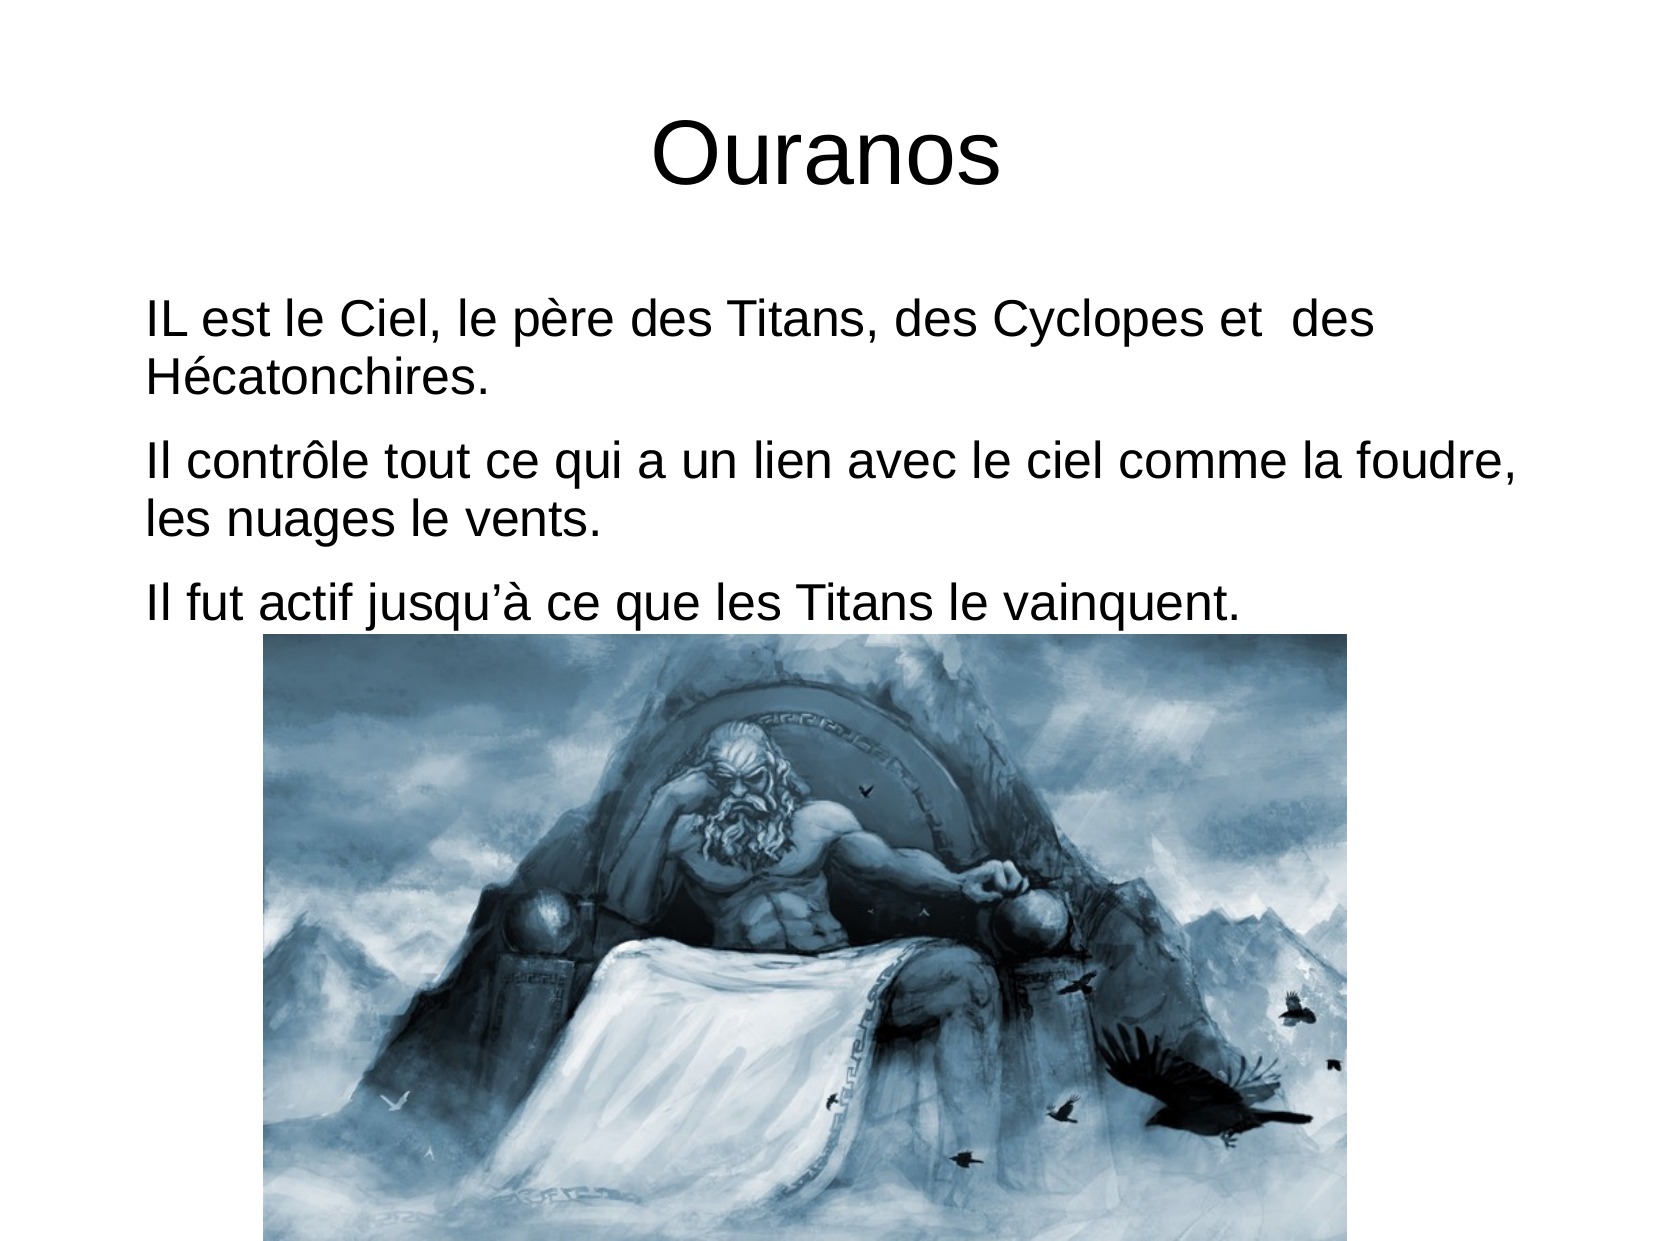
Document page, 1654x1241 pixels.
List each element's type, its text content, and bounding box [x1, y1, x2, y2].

list IL est le Ciel, le père des Titans, des Cyclopes et des Hécatonchires. Il contrôle tout ce qui a un lien avec le ciel comme la foudre, les nuages le vents. Il fut actif jusqu’à ce que les Titans le vainquent. [82, 290, 1571, 634]
picture [263, 634, 1347, 1241]
title Ouranos [82, 49, 1571, 257]
